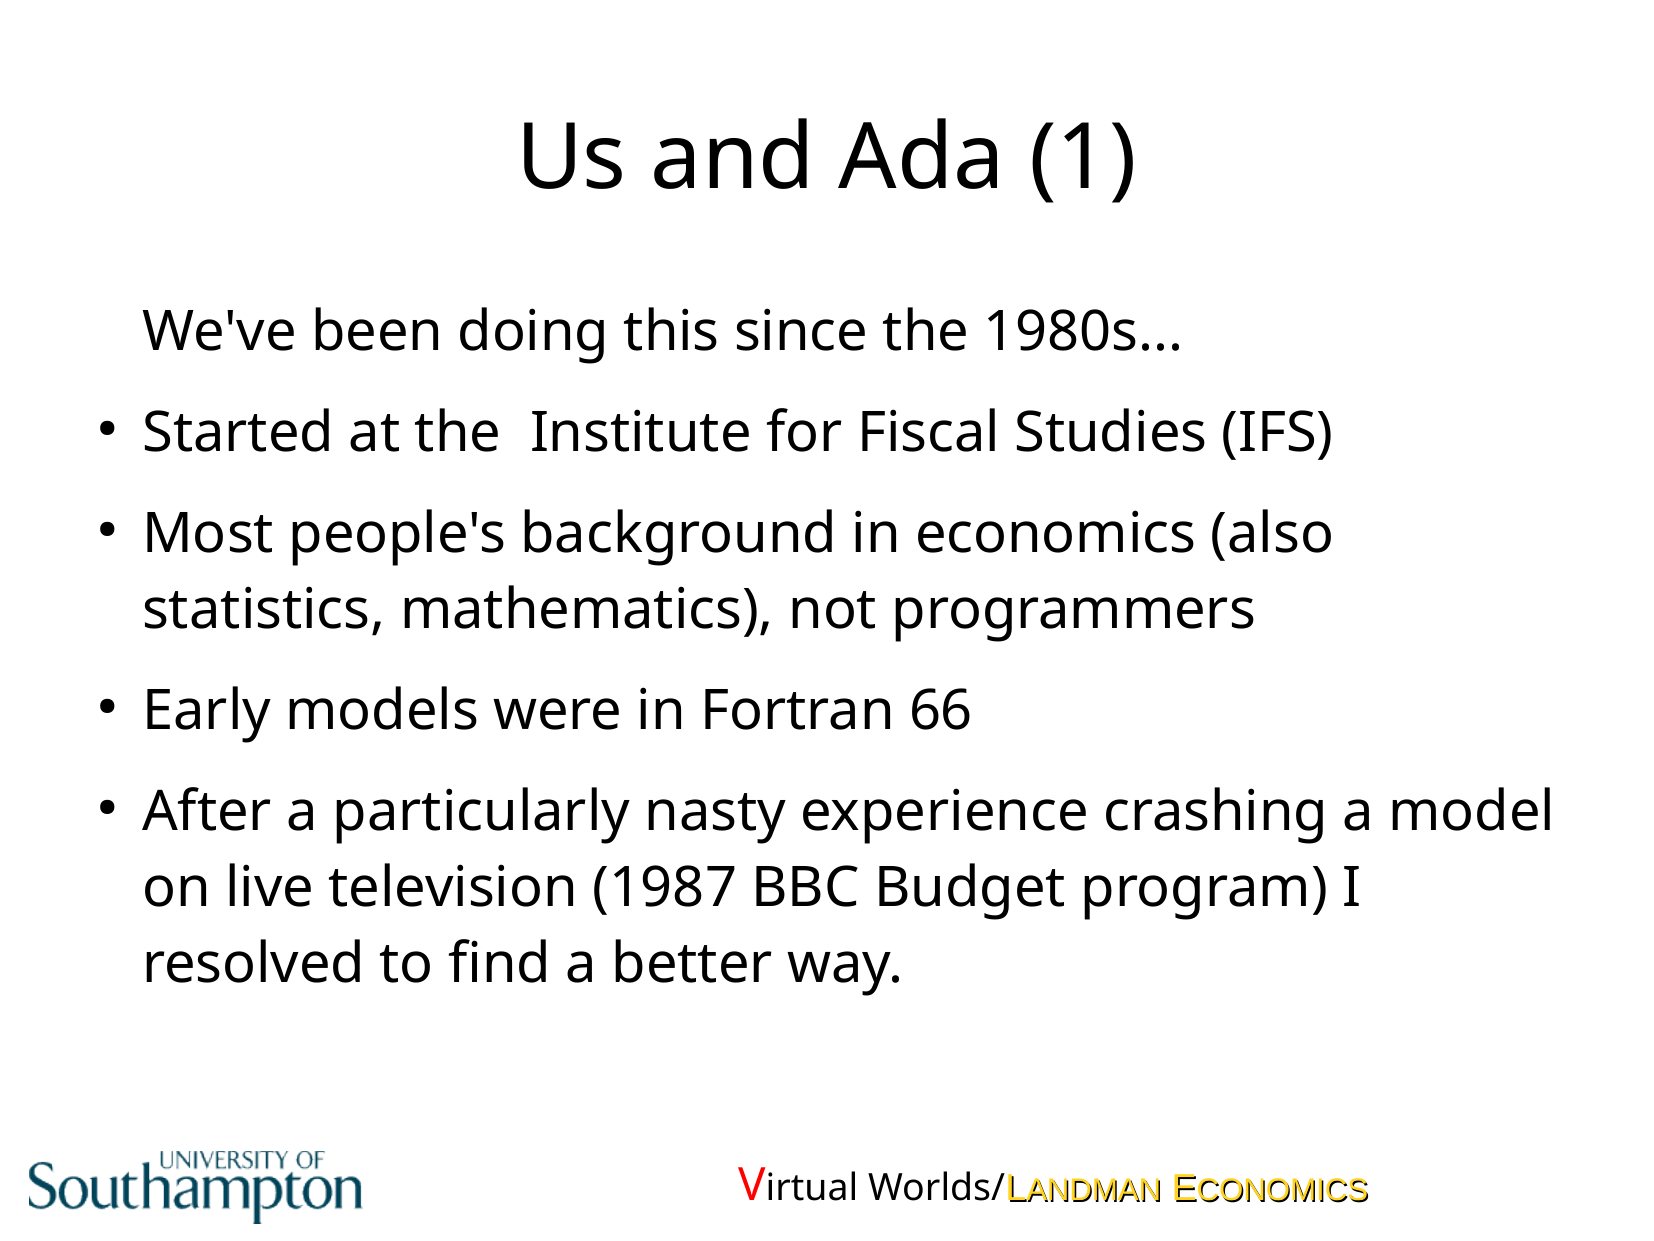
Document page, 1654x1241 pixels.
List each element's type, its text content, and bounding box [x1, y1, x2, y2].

title Us and Ada (1) [82, 49, 1571, 257]
list We've been doing this since the 1980s... Started at the Institute for Fiscal Studies (IFS) Most people's background in economics (also statistics, mathematics), not programmers Early models were in Fortran 66 After a particularly nasty experience crashing a model on live television (1987 BBC Budget program) I resolved to find a better way. [82, 290, 1571, 1010]
picture [29, 1151, 363, 1224]
